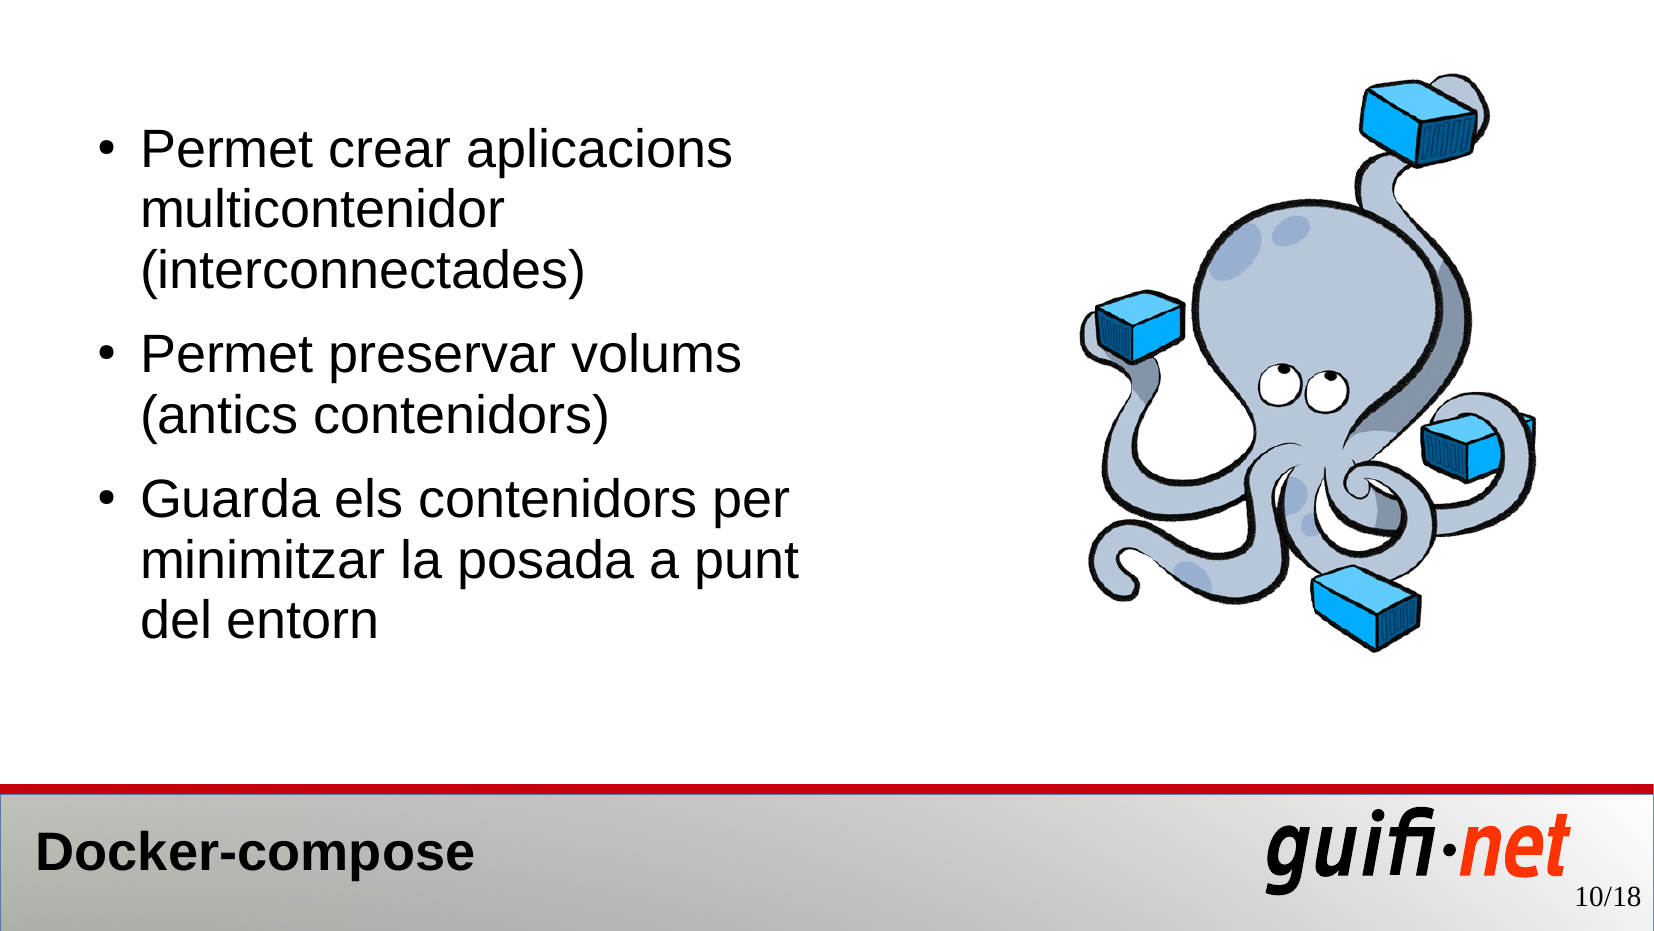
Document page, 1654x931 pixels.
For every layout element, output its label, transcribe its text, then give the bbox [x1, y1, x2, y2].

picture [1003, 62, 1613, 662]
title Docker-compose [35, 804, 1182, 898]
list Permet crear aplicacions multicontenidor (interconnectades) Permet preservar volums (antics contenidors) Guarda els contenidors per minimitzar la posada a punt del entorn [82, 118, 886, 658]
